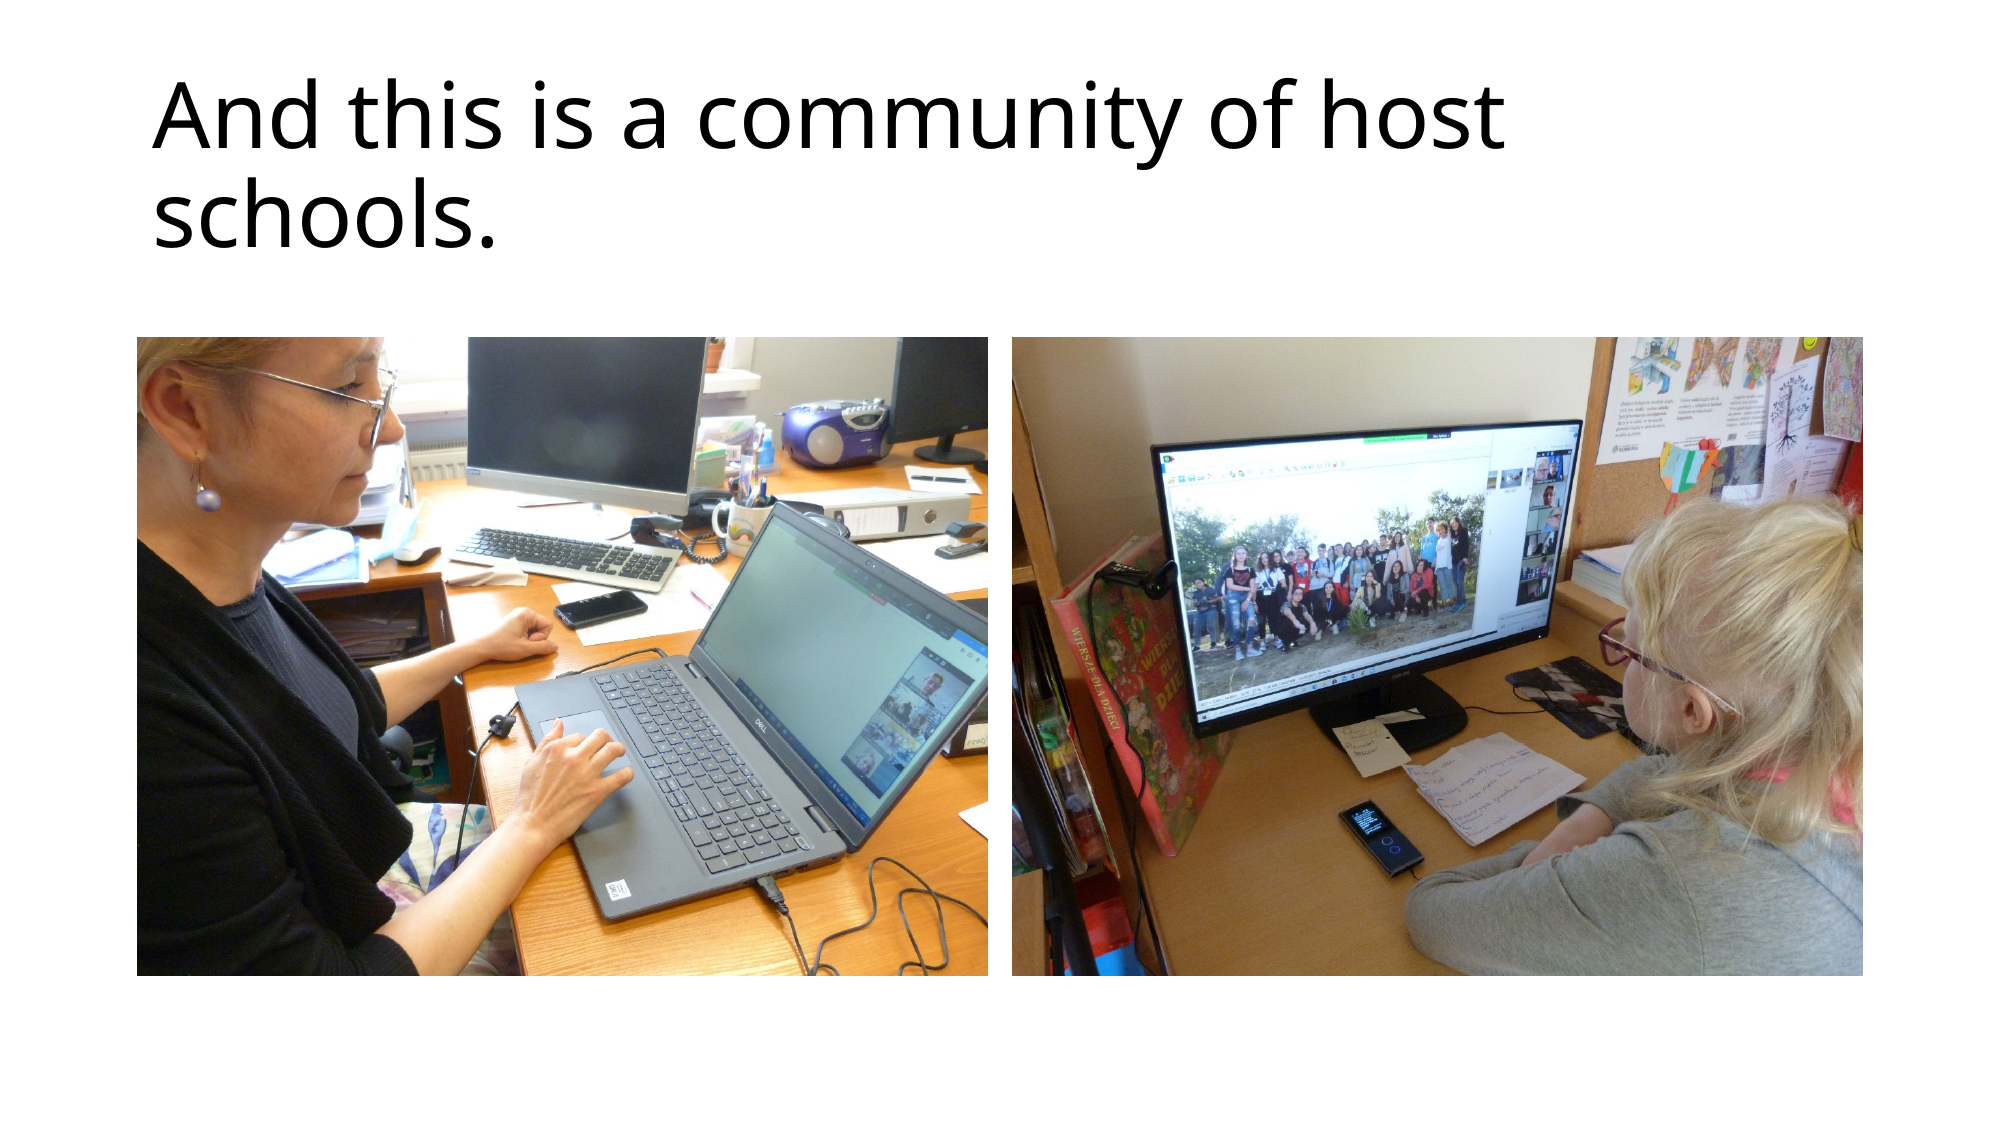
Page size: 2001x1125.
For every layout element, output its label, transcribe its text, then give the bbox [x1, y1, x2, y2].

picture [1012, 337, 1863, 976]
title And this is a community of host schools. [137, 59, 1863, 278]
picture [137, 337, 988, 976]
